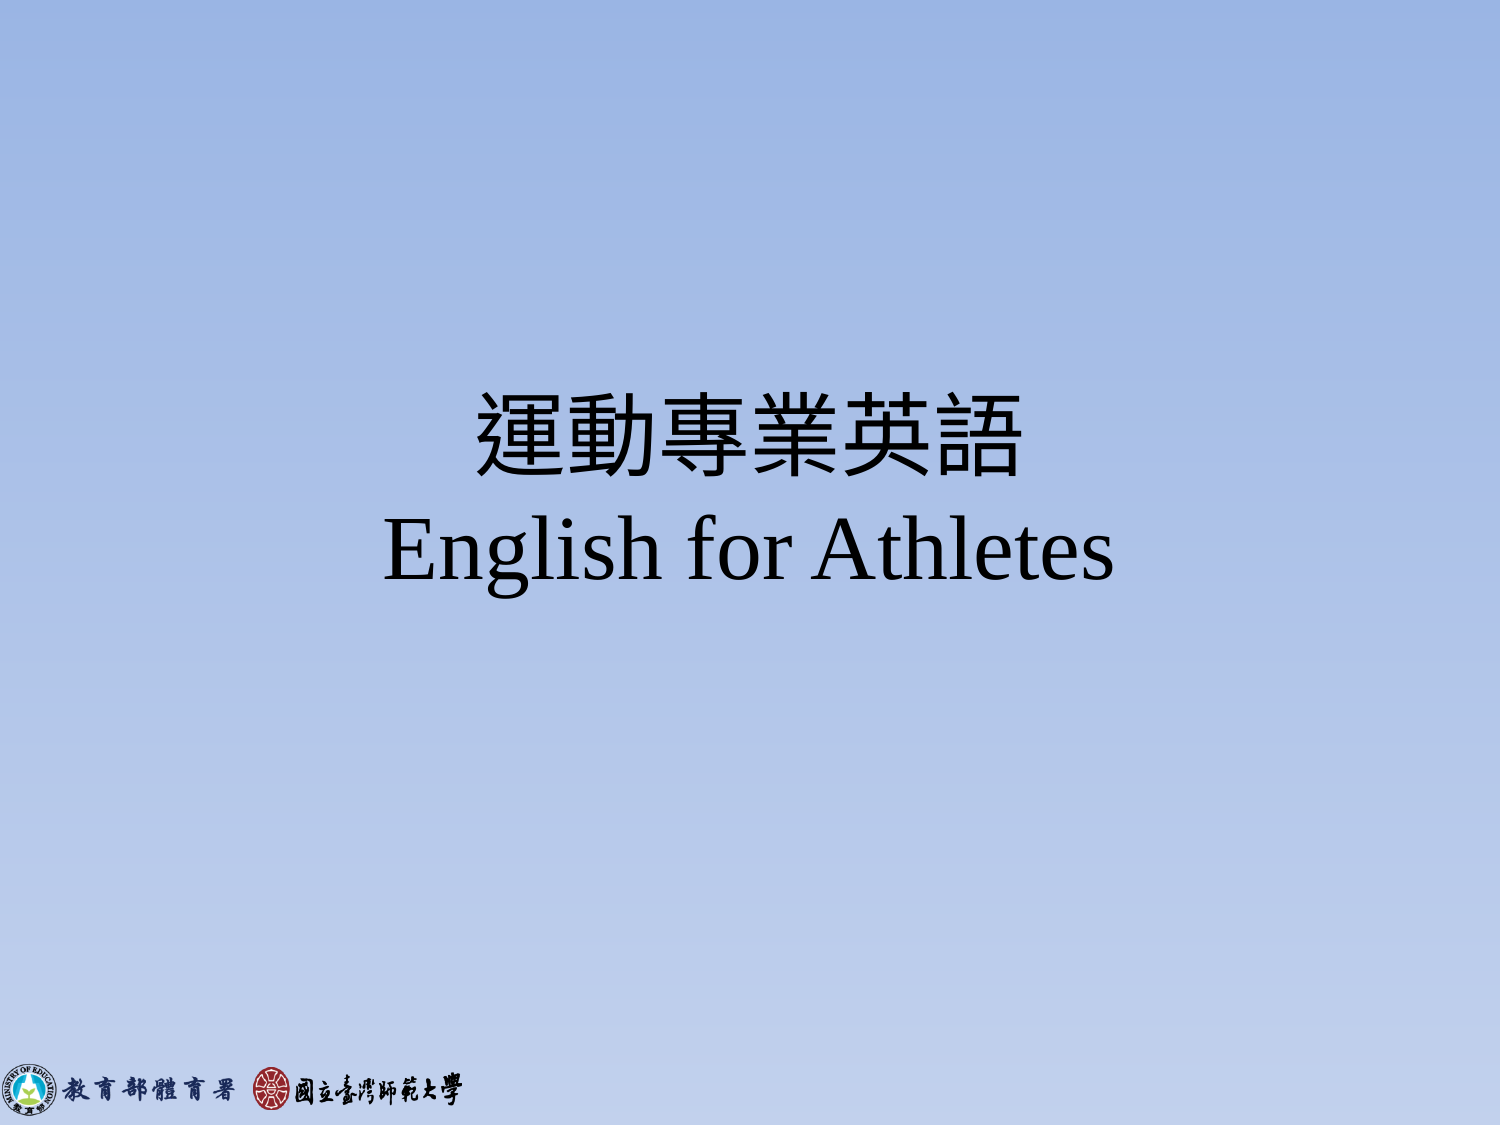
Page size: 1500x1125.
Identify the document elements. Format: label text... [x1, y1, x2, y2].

picture [0, 1051, 243, 1125]
title 運動專業英語 English for Athletes [0, 326, 1500, 650]
picture [253, 1067, 462, 1110]
